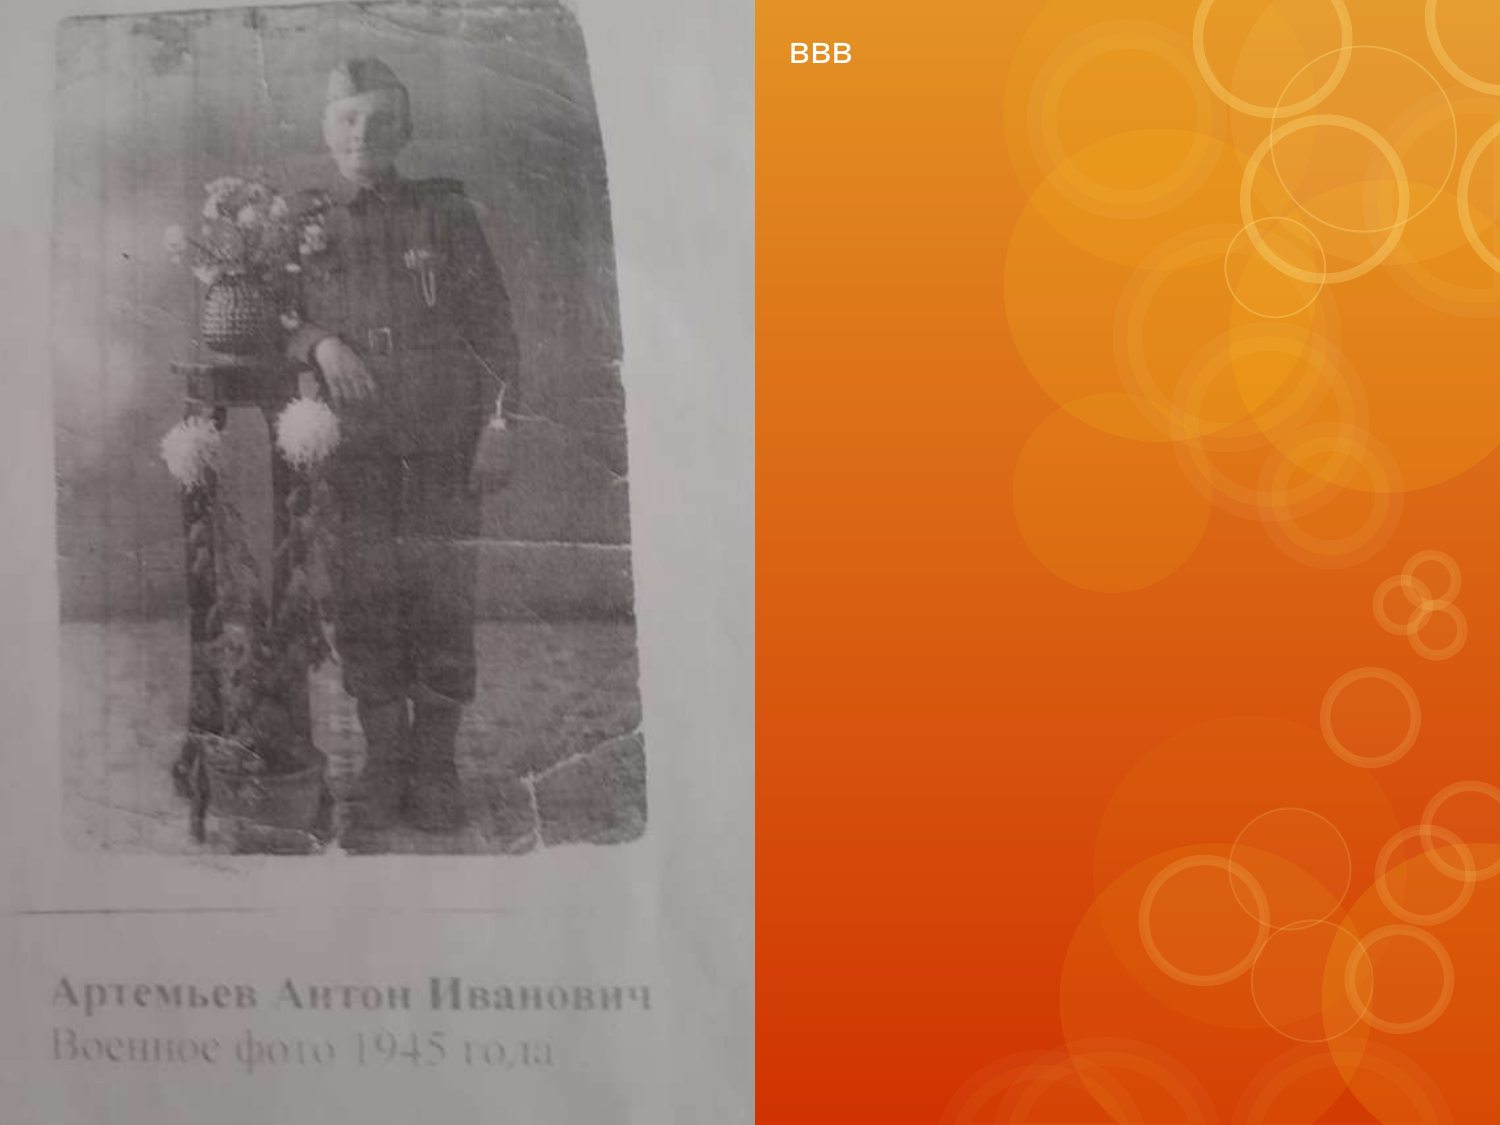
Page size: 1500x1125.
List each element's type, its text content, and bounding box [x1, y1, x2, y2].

text_box ввв [773, 19, 1500, 79]
picture [0, 0, 755, 1125]
